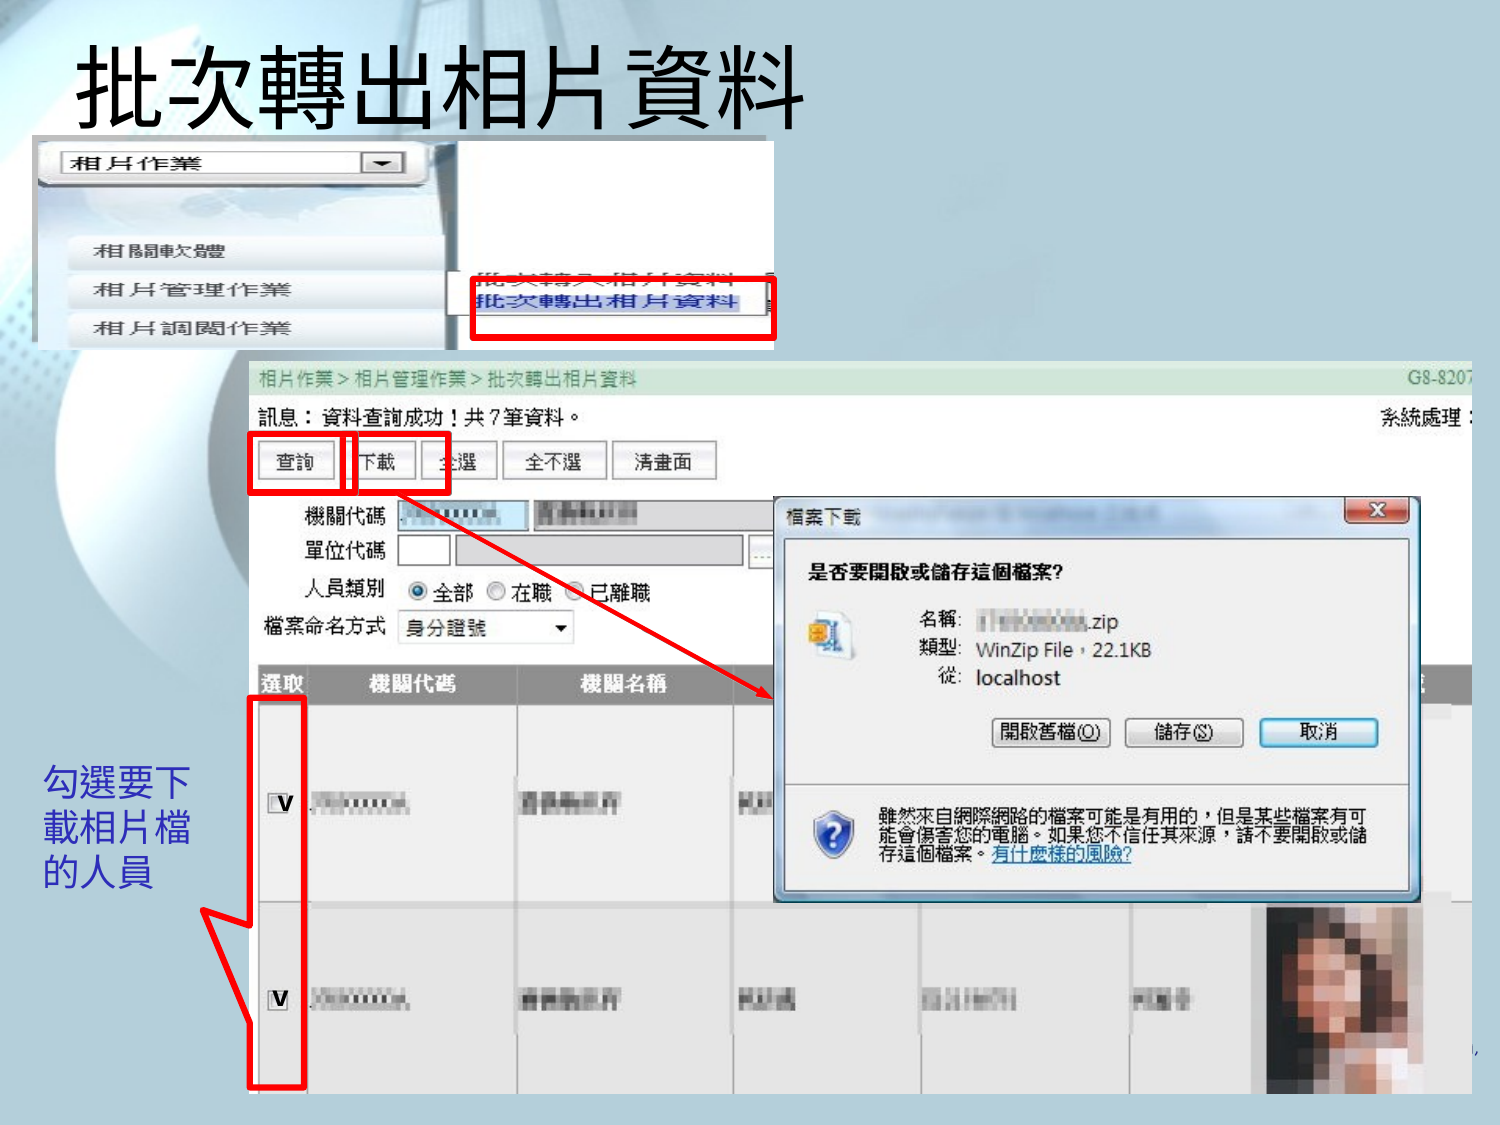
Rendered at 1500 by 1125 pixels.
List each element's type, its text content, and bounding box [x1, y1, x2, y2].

title 批次轉出相片資料 [58, 23, 1334, 138]
picture [359, 437, 445, 489]
text_box v [262, 775, 300, 826]
picture [38, 141, 774, 351]
text_box v [257, 969, 300, 1021]
text_box 勾選要下載相片檔的人員 [27, 751, 222, 904]
picture [249, 361, 1472, 1094]
picture [476, 282, 770, 334]
picture [346, 438, 352, 489]
picture [253, 437, 339, 489]
picture [249, 701, 300, 1084]
